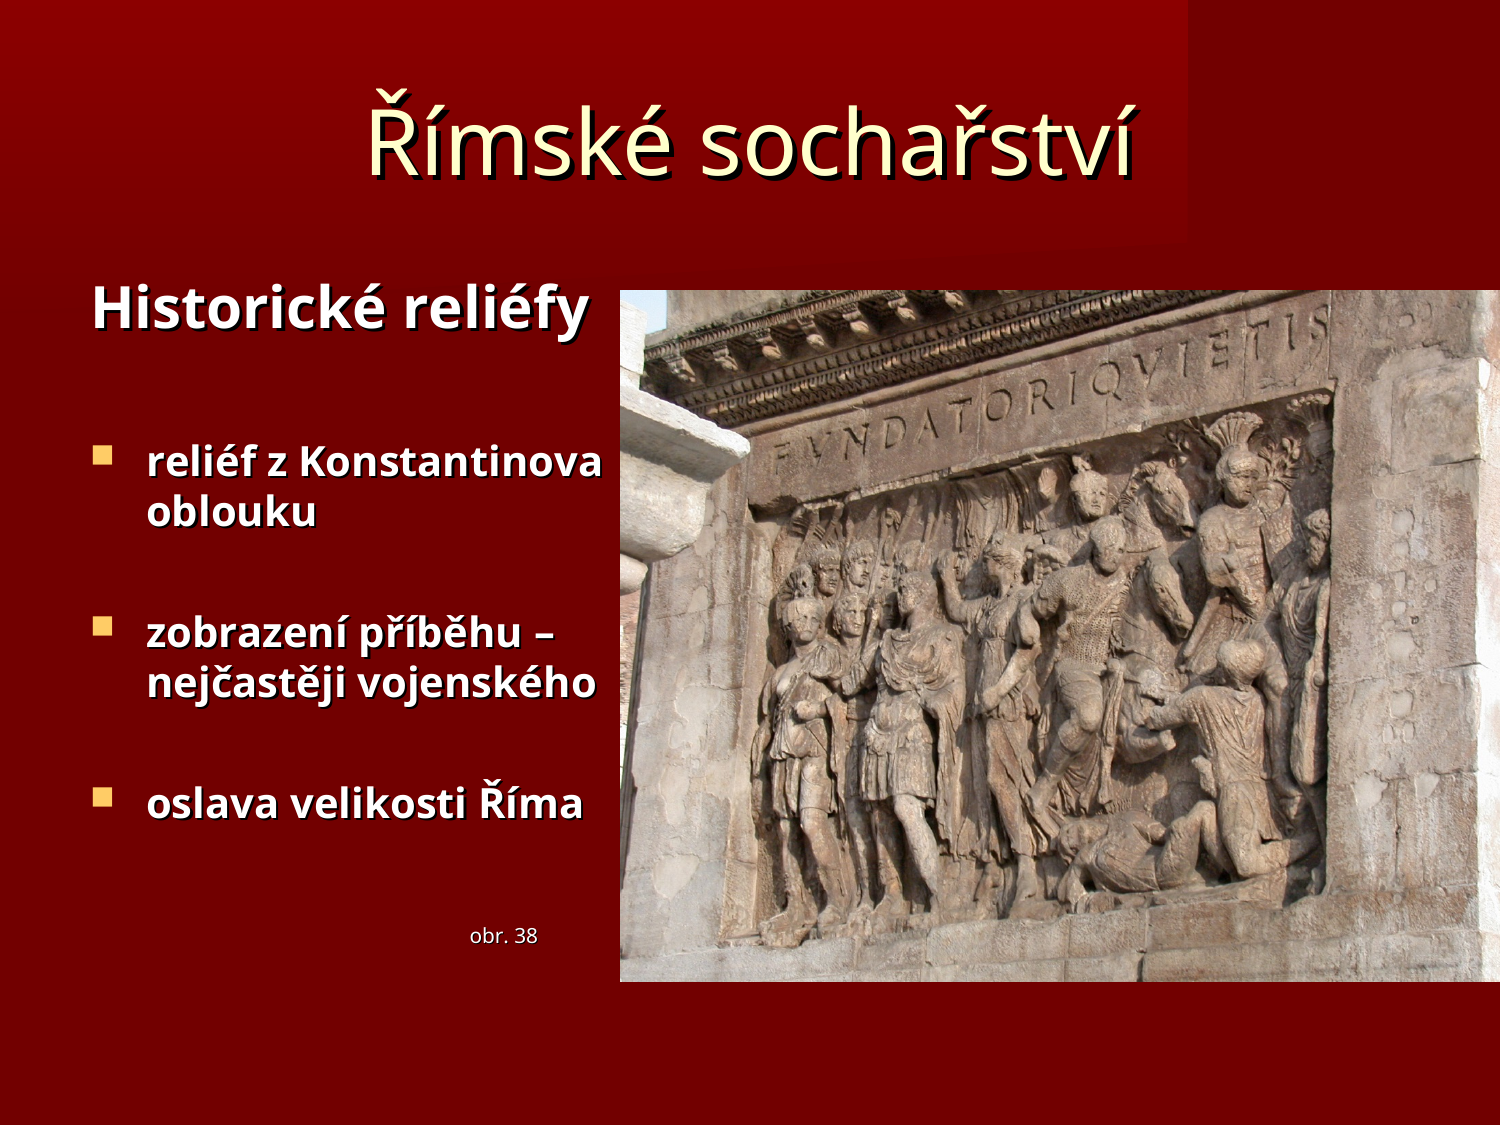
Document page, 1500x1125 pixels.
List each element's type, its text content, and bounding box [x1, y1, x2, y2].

text_box [620, 290, 1500, 983]
title Římské sochařství [75, 45, 1426, 233]
list Historické reliéfy reliéf z Konstantinova oblouku zobrazení příběhu – nejčastěji vojenského oslava velikosti Říma obr. 38 [75, 262, 632, 1001]
